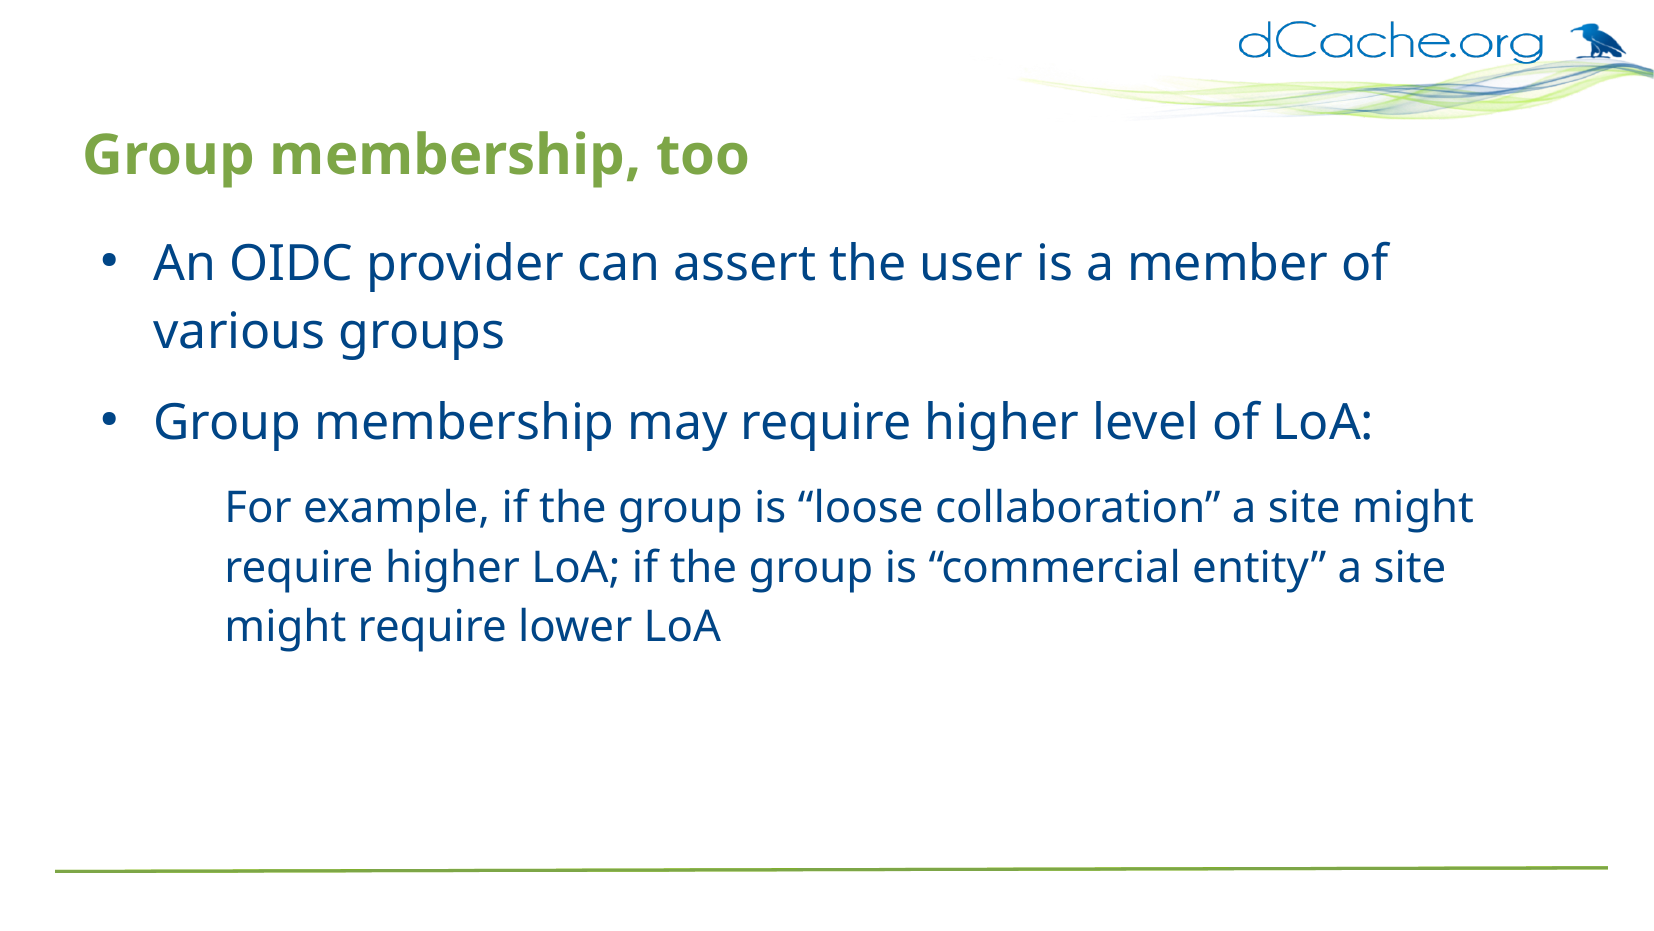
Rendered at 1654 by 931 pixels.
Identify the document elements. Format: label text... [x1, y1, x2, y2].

picture [956, 12, 1654, 127]
title Group membership, too [82, 116, 1605, 189]
list An OIDC provider can assert the user is a member of various groups Group membership may require higher level of LoA: For example, if the group is “loose collaboration” a site might require higher LoA; if the group is “commercial entity” a site might require lower LoA [82, 227, 1571, 767]
